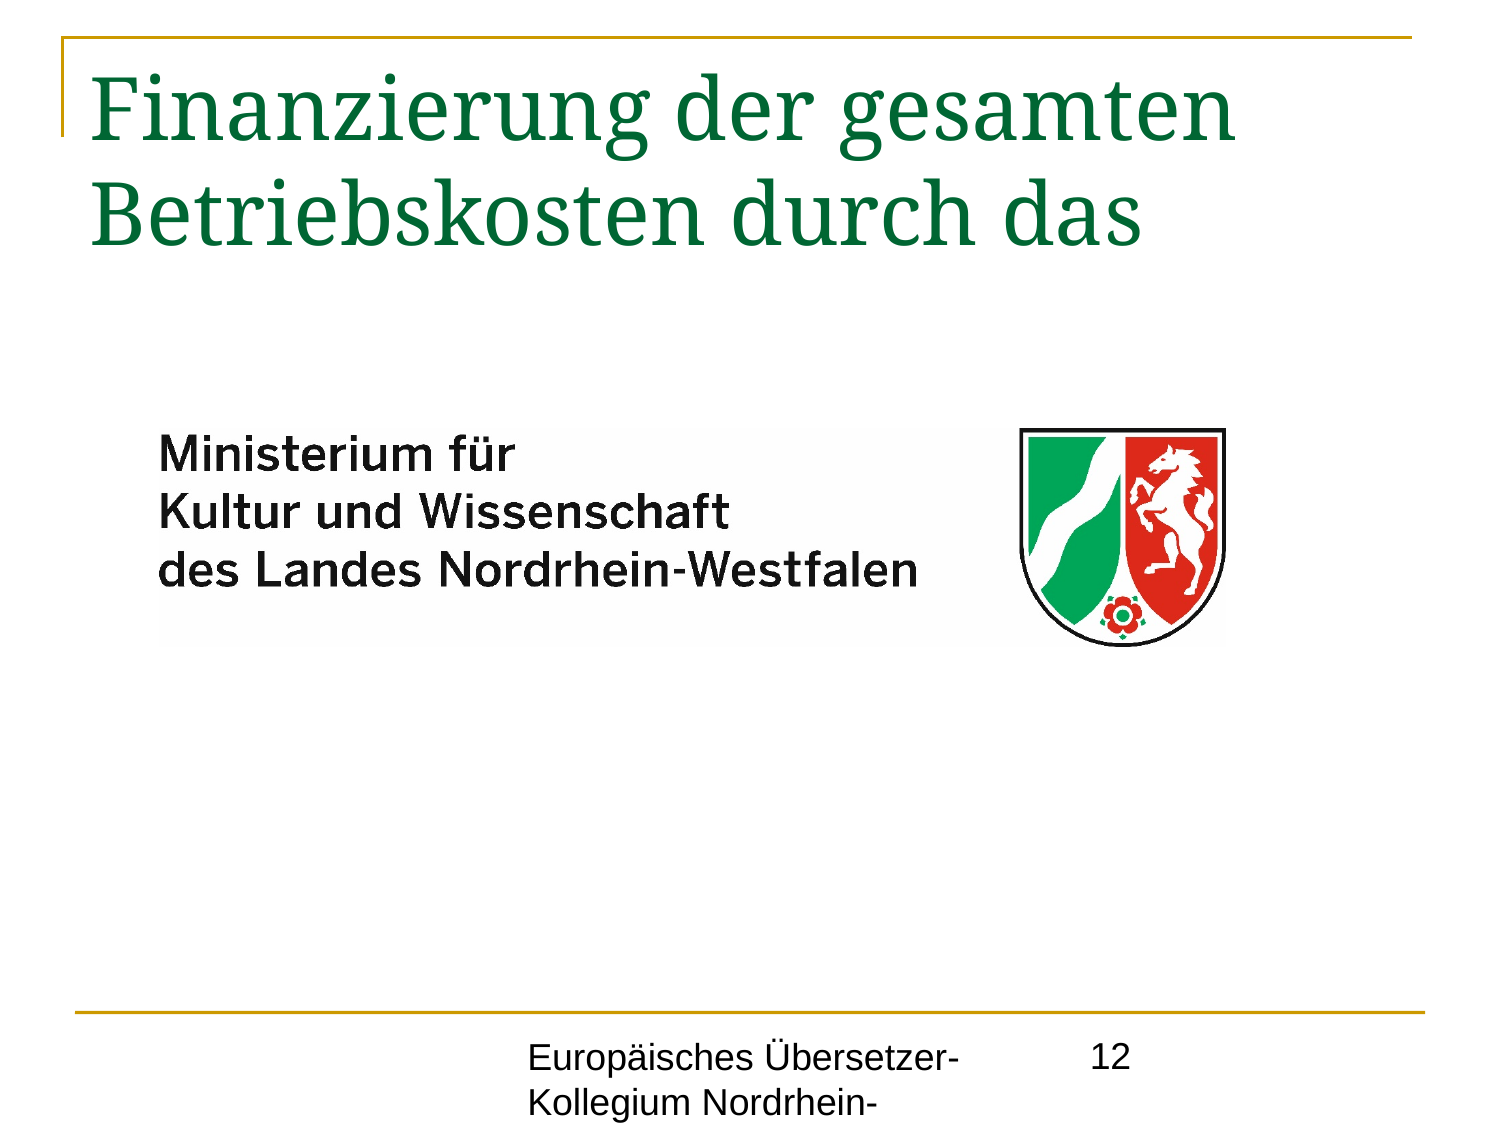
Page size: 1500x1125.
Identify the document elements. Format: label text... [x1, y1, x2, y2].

text_box [1074, 1024, 1425, 1100]
text_box Europäisches Übersetzer-Kollegium Nordrhein-Westfalen in Straelen [512, 1025, 988, 1100]
picture [159, 428, 1226, 647]
title Finanzierung der gesamten Betriebskosten durch das [75, 45, 1425, 233]
